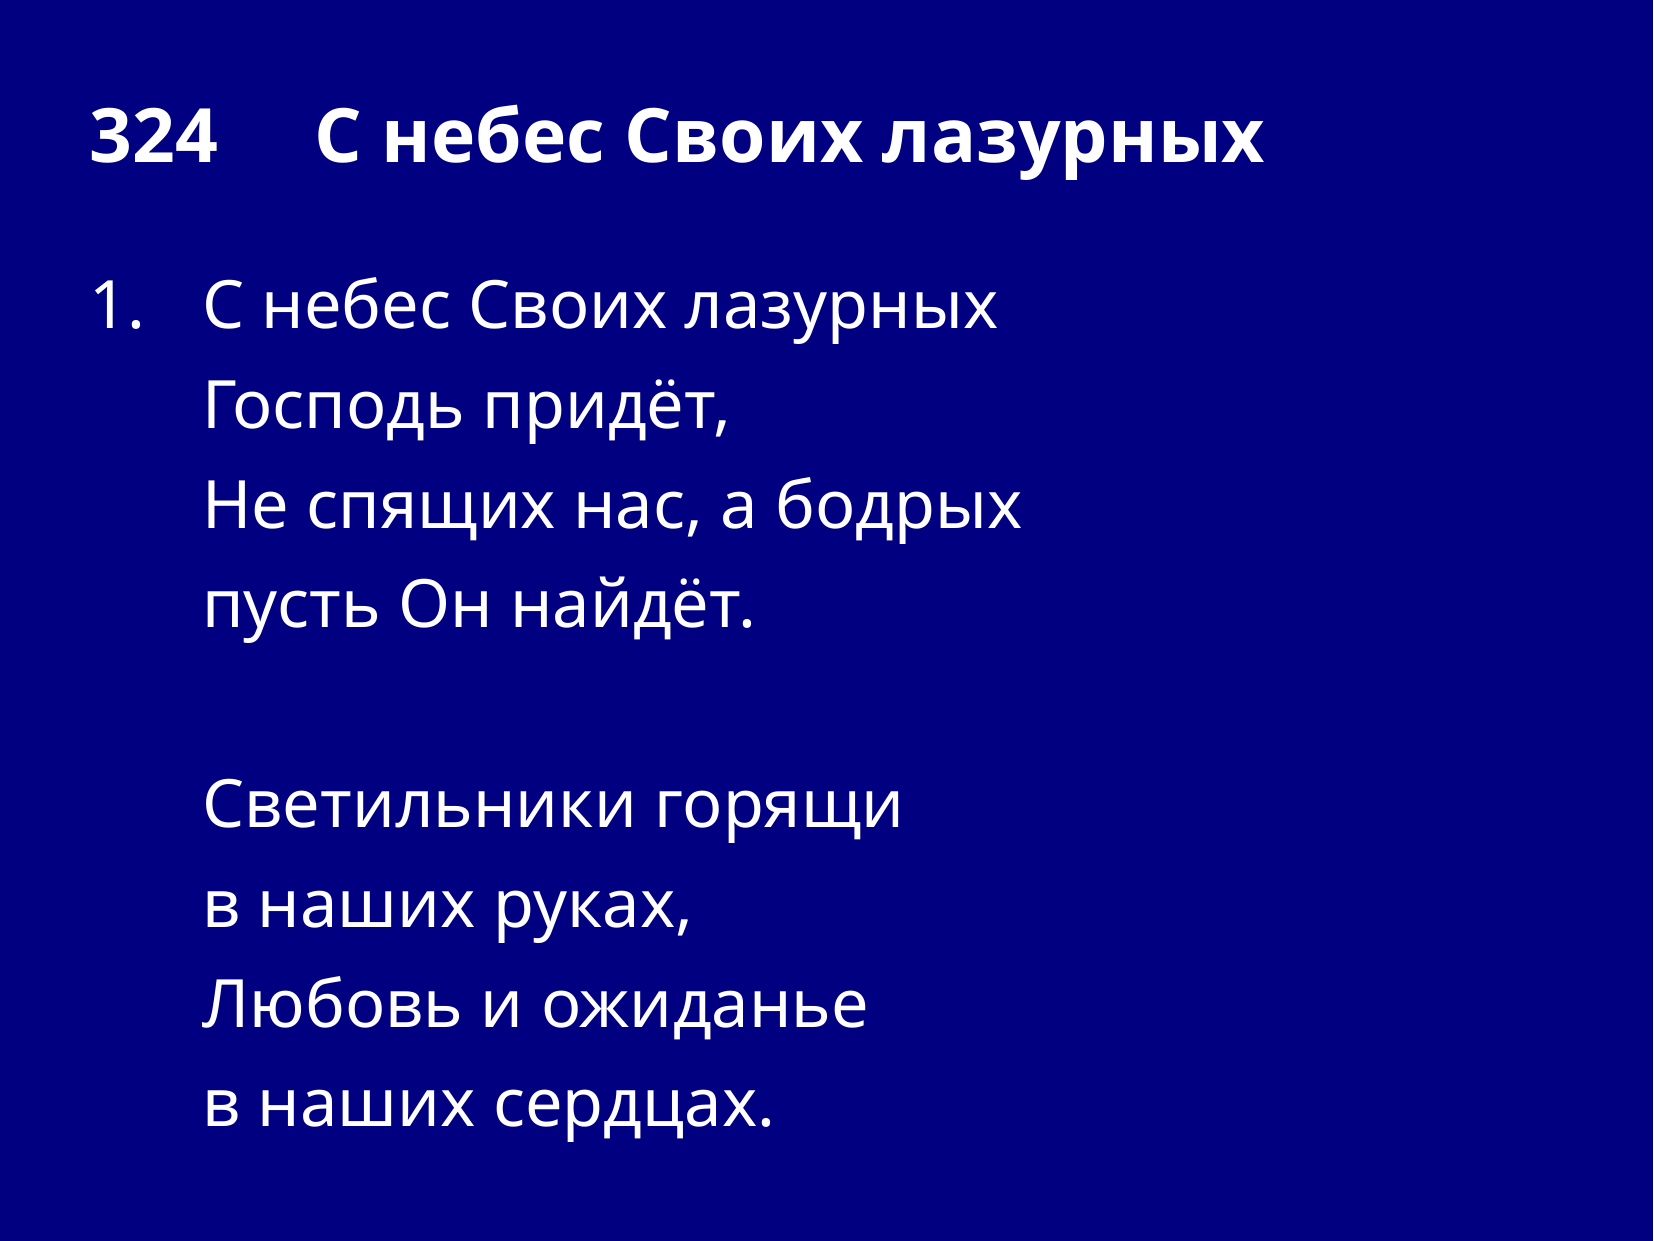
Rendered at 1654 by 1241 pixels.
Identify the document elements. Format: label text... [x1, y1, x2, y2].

text_box 324 С небес Своих лазурных [75, 75, 1576, 188]
text_box 1. С небес Своих лазурных Господь придёт, Не спящих нас, а бодрых пусть Он найдёт. Светильники горящи в наших руках, Любовь и ожиданье в наших сердцах. [75, 188, 1576, 1163]
